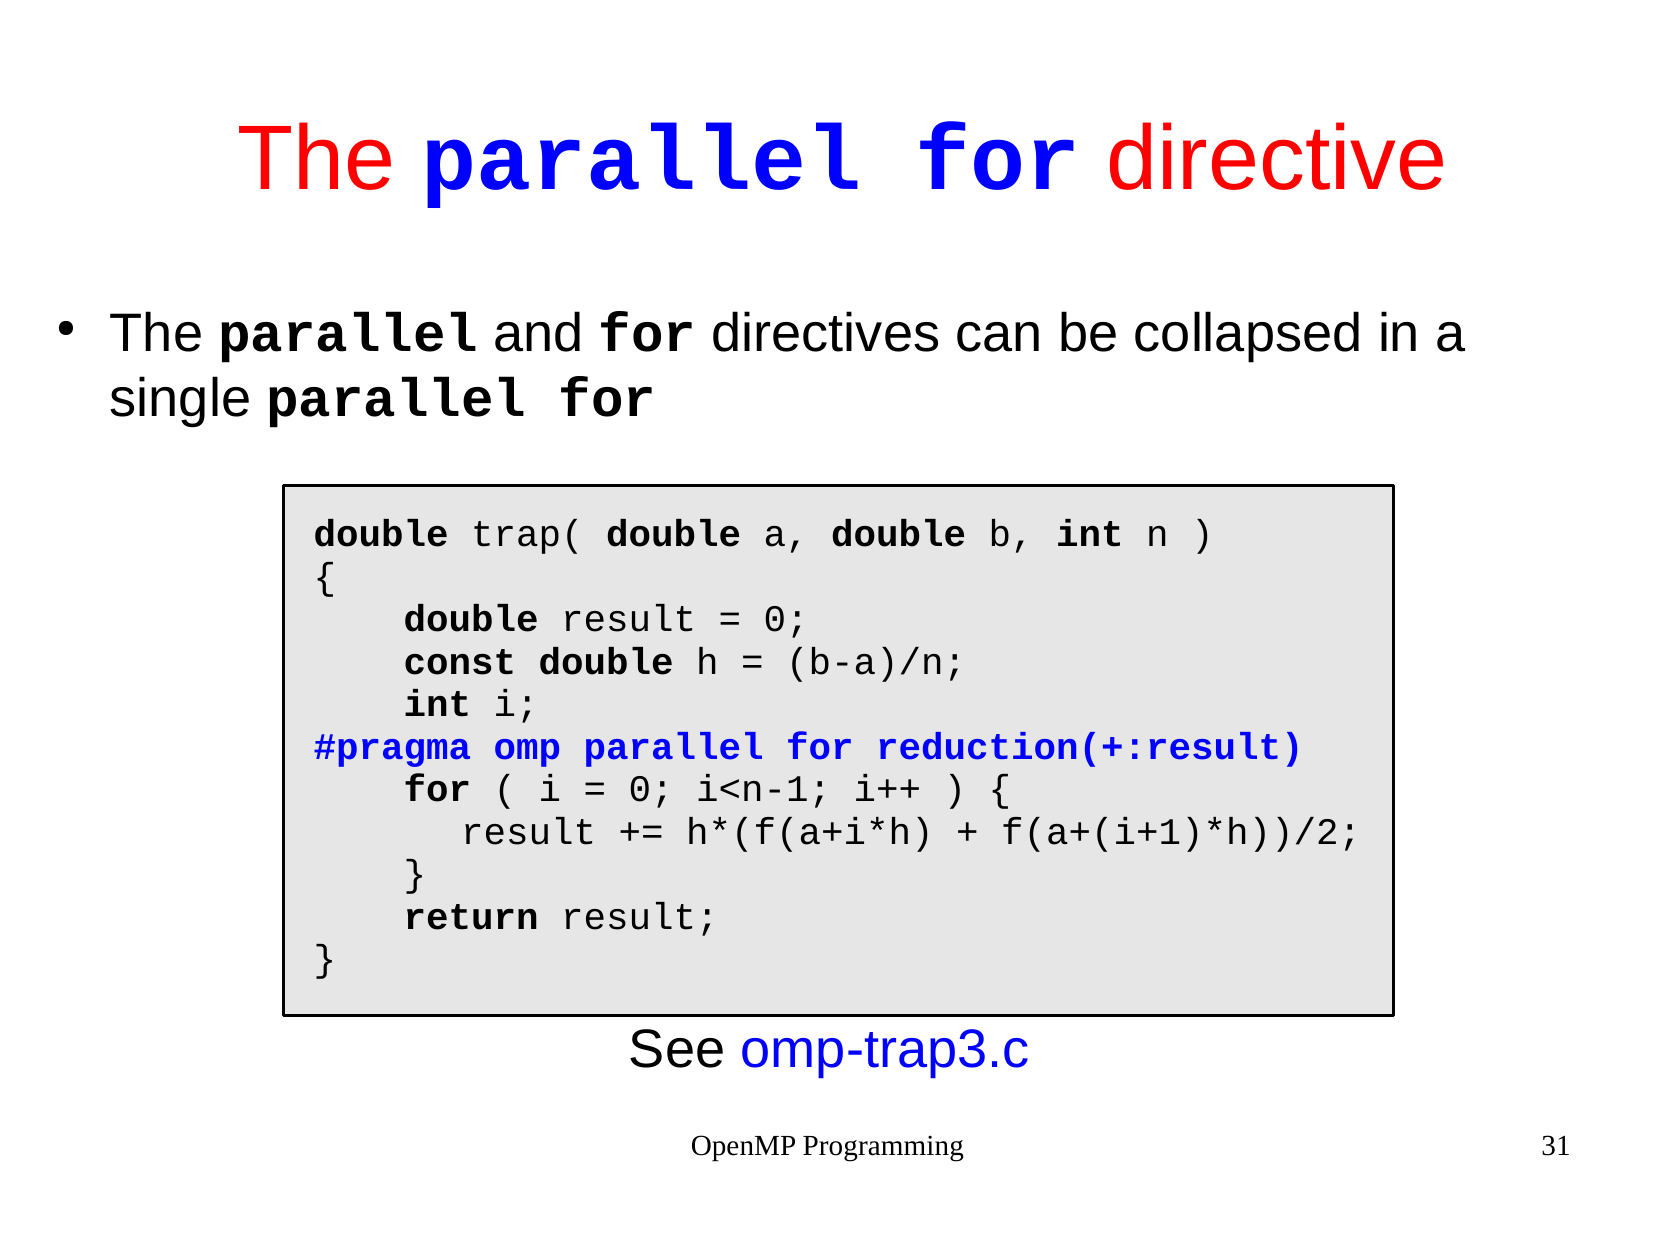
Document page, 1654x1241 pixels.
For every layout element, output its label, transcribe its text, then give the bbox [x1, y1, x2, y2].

list The parallel and for directives can be collapsed in a single parallel for [23, 290, 1619, 1109]
title The parallel for directive [82, 49, 1571, 257]
text_box See omp-trap3.c [614, 1011, 1063, 1087]
text_box double trap( double a, double b, int n ) { double result = 0; const double h = (b-a)/n; int i; #pragma omp parallel for reduction(+:result) for ( i = 0; i<n-1; i++ ) { result += h*(f(a+i*h) + f(a+(i+1)*h))/2; } return result; } [283, 485, 1394, 1016]
